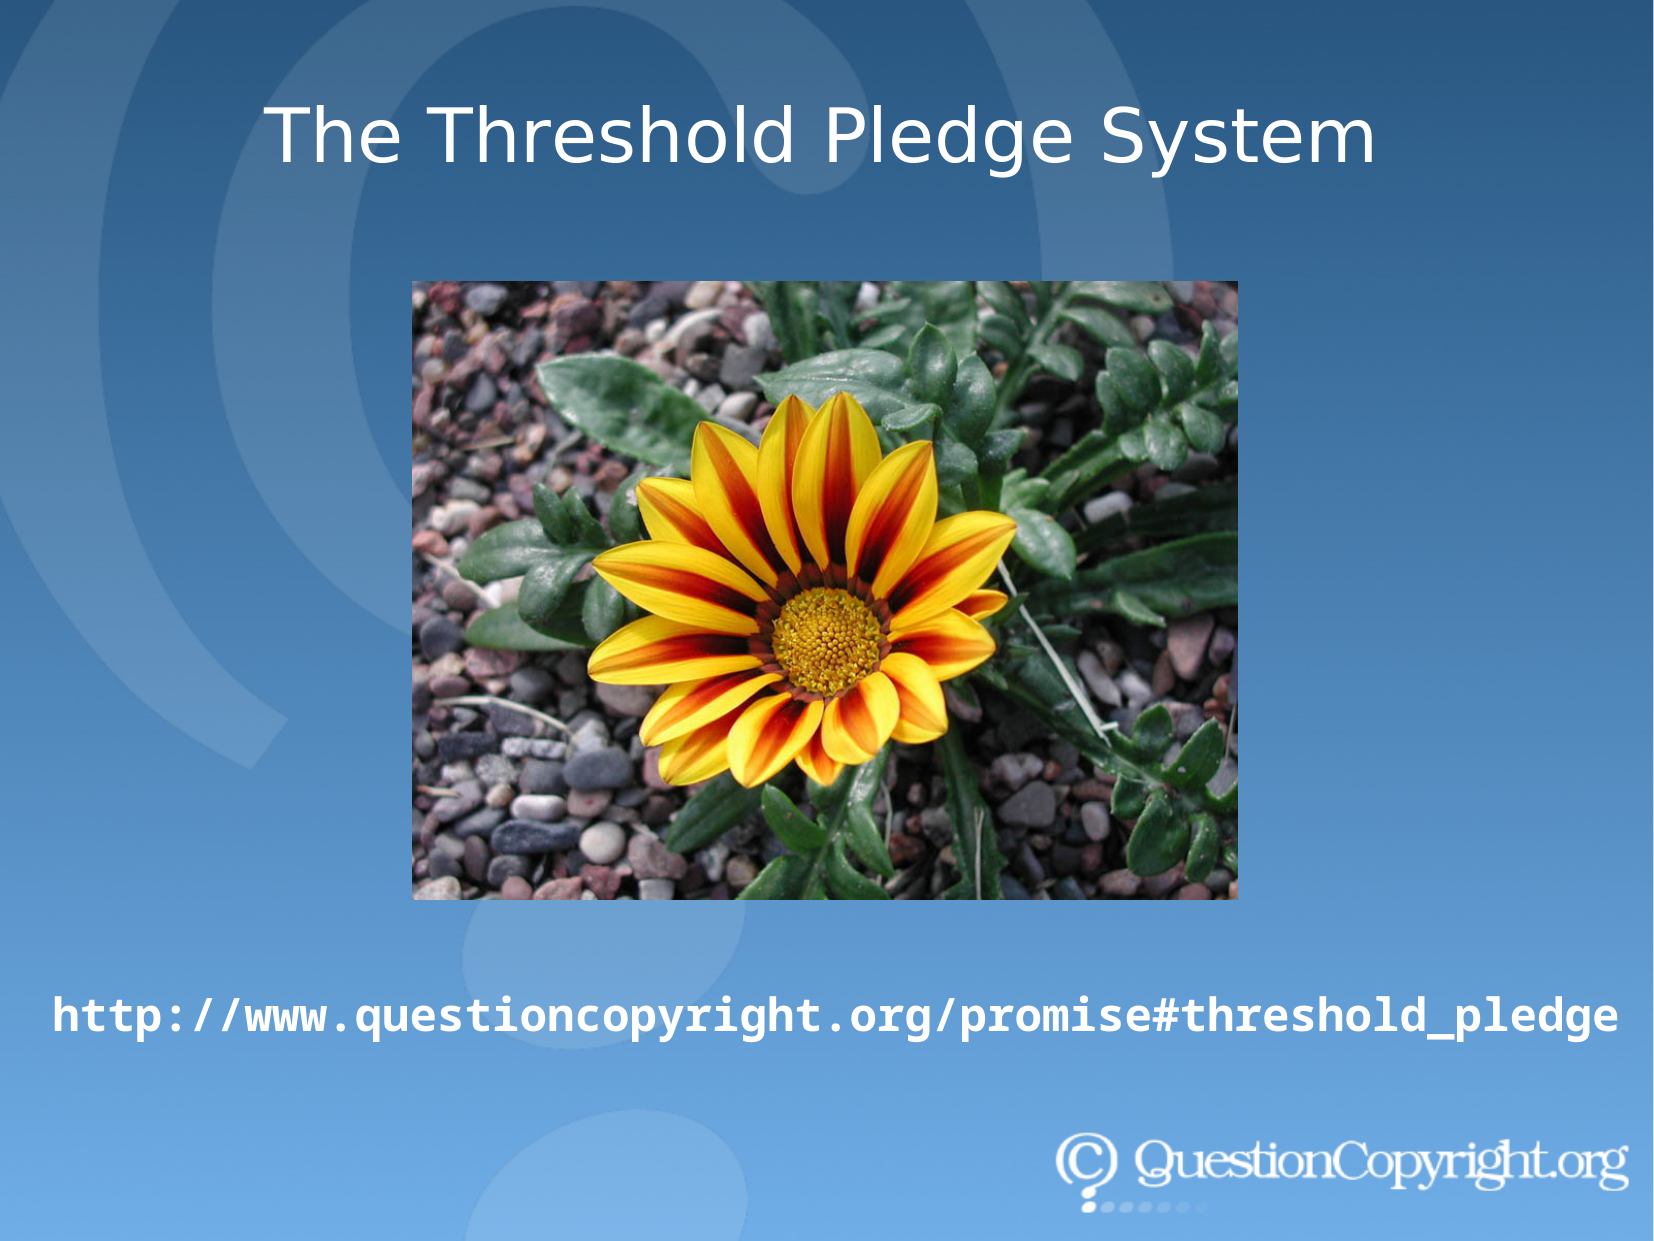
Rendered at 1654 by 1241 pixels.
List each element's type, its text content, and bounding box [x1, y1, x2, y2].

text_box The Threshold Pledge System [249, 85, 1395, 188]
text_box http://www.questioncopyright.org/promise#threshold_pledge [37, 975, 1635, 1045]
picture [0, 0, 1654, 1241]
